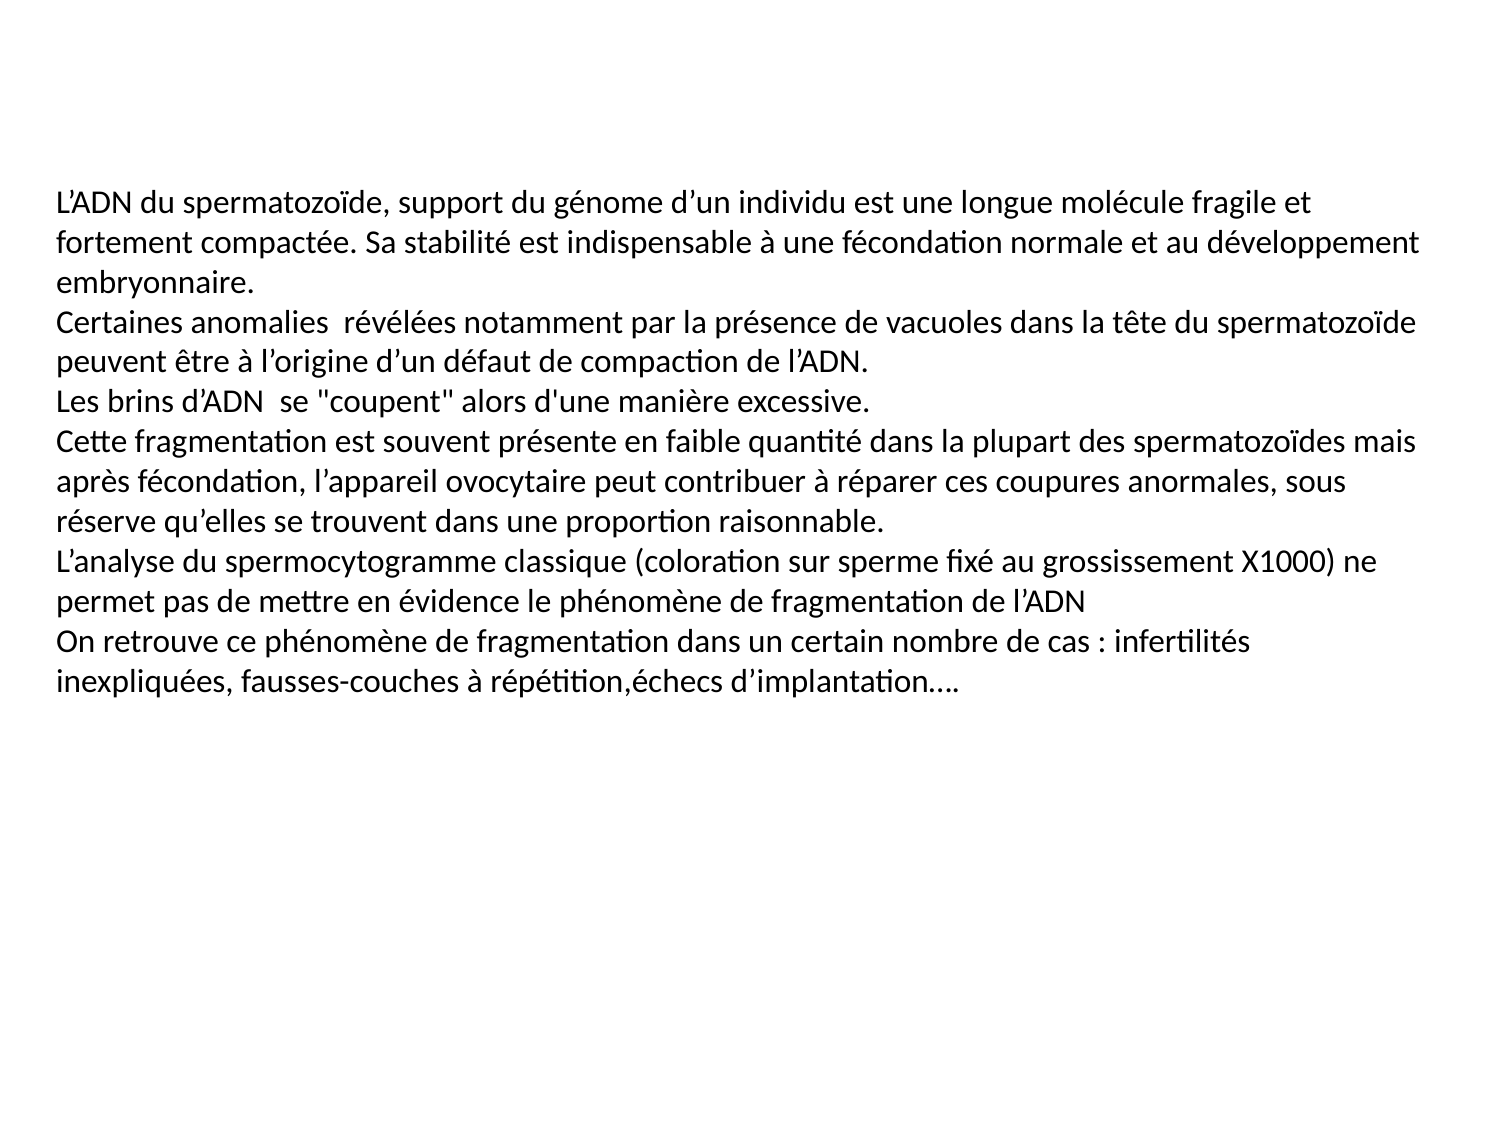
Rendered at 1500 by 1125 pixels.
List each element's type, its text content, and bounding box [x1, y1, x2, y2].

text_box L’ADN du spermatozoïde, support du génome d’un individu est une longue molécule fragile et fortement compactée. Sa stabilité est indispensable à une fécondation normale et au développement embryonnaire. Certaines anomalies révélées notamment par la présence de vacuoles dans la tête du spermatozoïde peuvent être à l’origine d’un défaut de compaction de l’ADN. Les brins d’ADN se "coupent" alors d'une manière excessive. Cette fragmentation est souvent présente en faible quantité dans la plupart des spermatozoïdes mais après fécondation, l’appareil ovocytaire peut contribuer à réparer ces coupures anormales, sous réserve qu’elles se trouvent dans une proportion raisonnable. L’analyse du spermocytogramme classique (coloration sur sperme fixé au grossissement X1000) ne permet pas de mettre en évidence le phénomène de fragmentation de l’ADN On retrouve ce phénomène de fragmentation dans un certain nombre de cas : infertilités inexpliquées, fausses-couches à répétition,échecs d’implantation…. [41, 172, 1447, 747]
